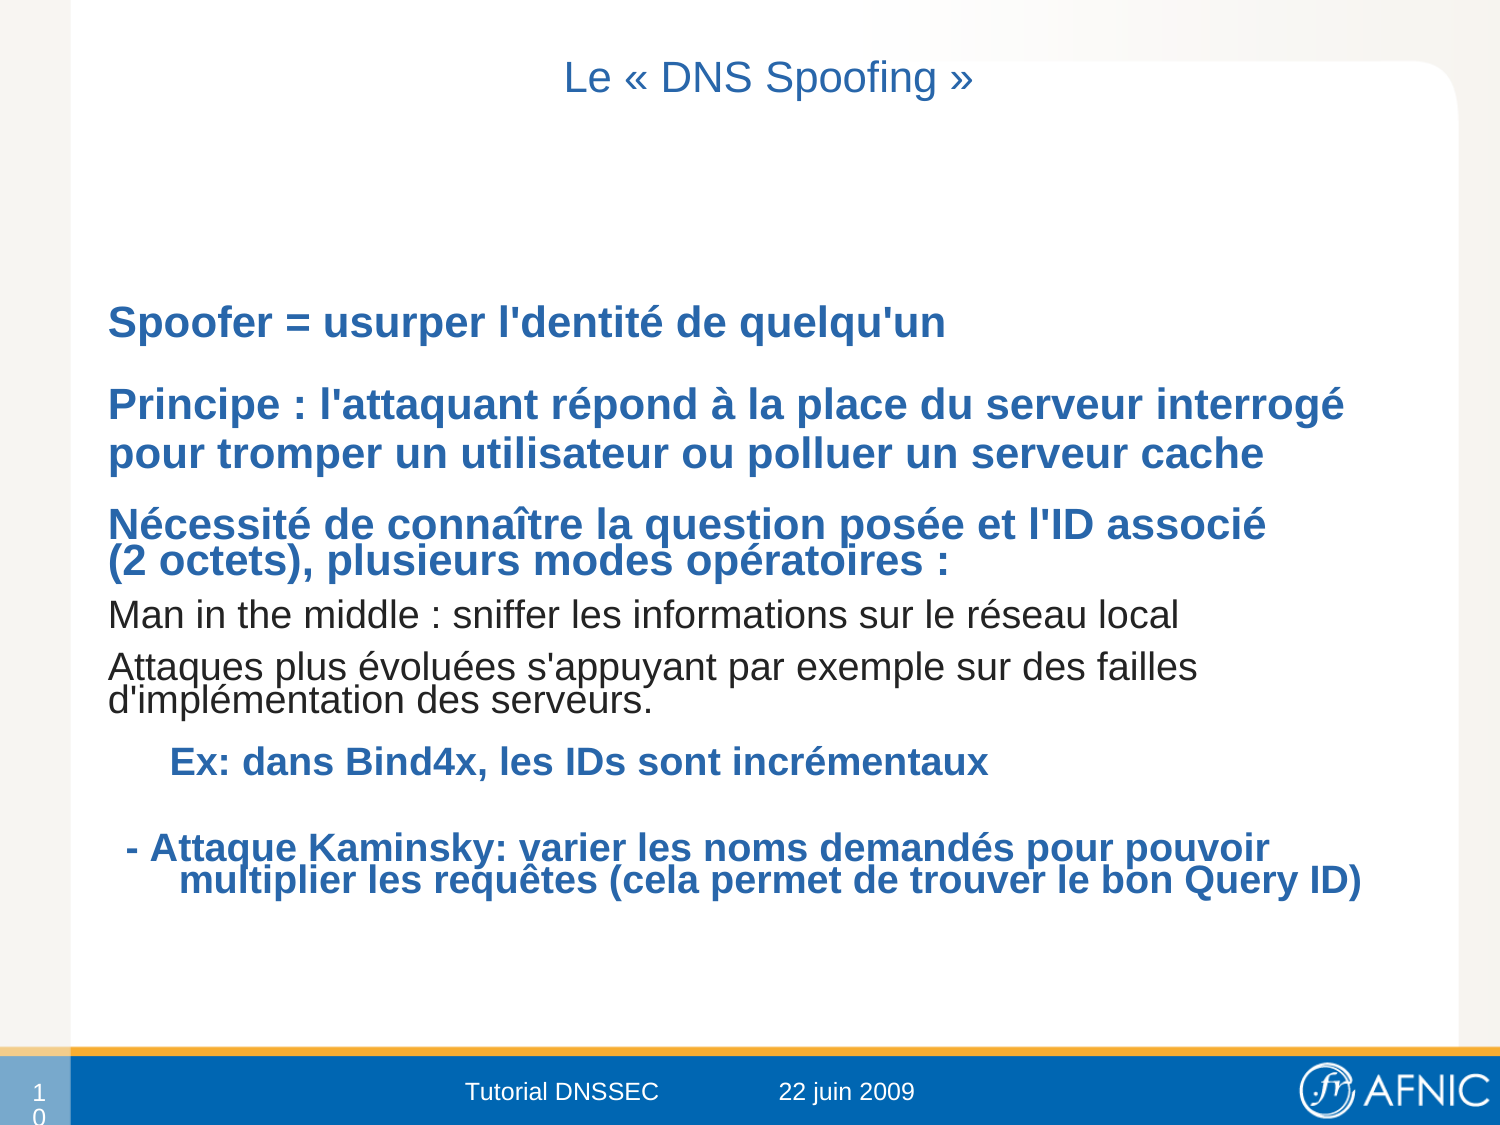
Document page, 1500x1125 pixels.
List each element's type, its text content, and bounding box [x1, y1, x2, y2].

picture [0, 0, 1500, 1125]
title Le « DNS Spoofing » [112, 12, 1426, 138]
picture [35, 1110, 43, 1124]
list Spoofer = usurper l'dentité de quelqu'un Principe : l'attaquant répond à la place du serveur interrogé pour tromper un utilisateur ou polluer un serveur cache Nécessité de connaître la question posée et l'ID associé (2 octets), plusieurs modes opératoires : Man in the middle : sniffer les informations sur le réseau local Attaques plus évoluées s'appuyant par exemple sur des failles d'implémentation des serveurs. Ex: dans Bind4x, les IDs sont incrémentaux - Attaque Kaminsky: varier les noms demandés pour pouvoir multiplier les requêtes (cela permet de trouver le bon Query ID) [108, 294, 1389, 1004]
